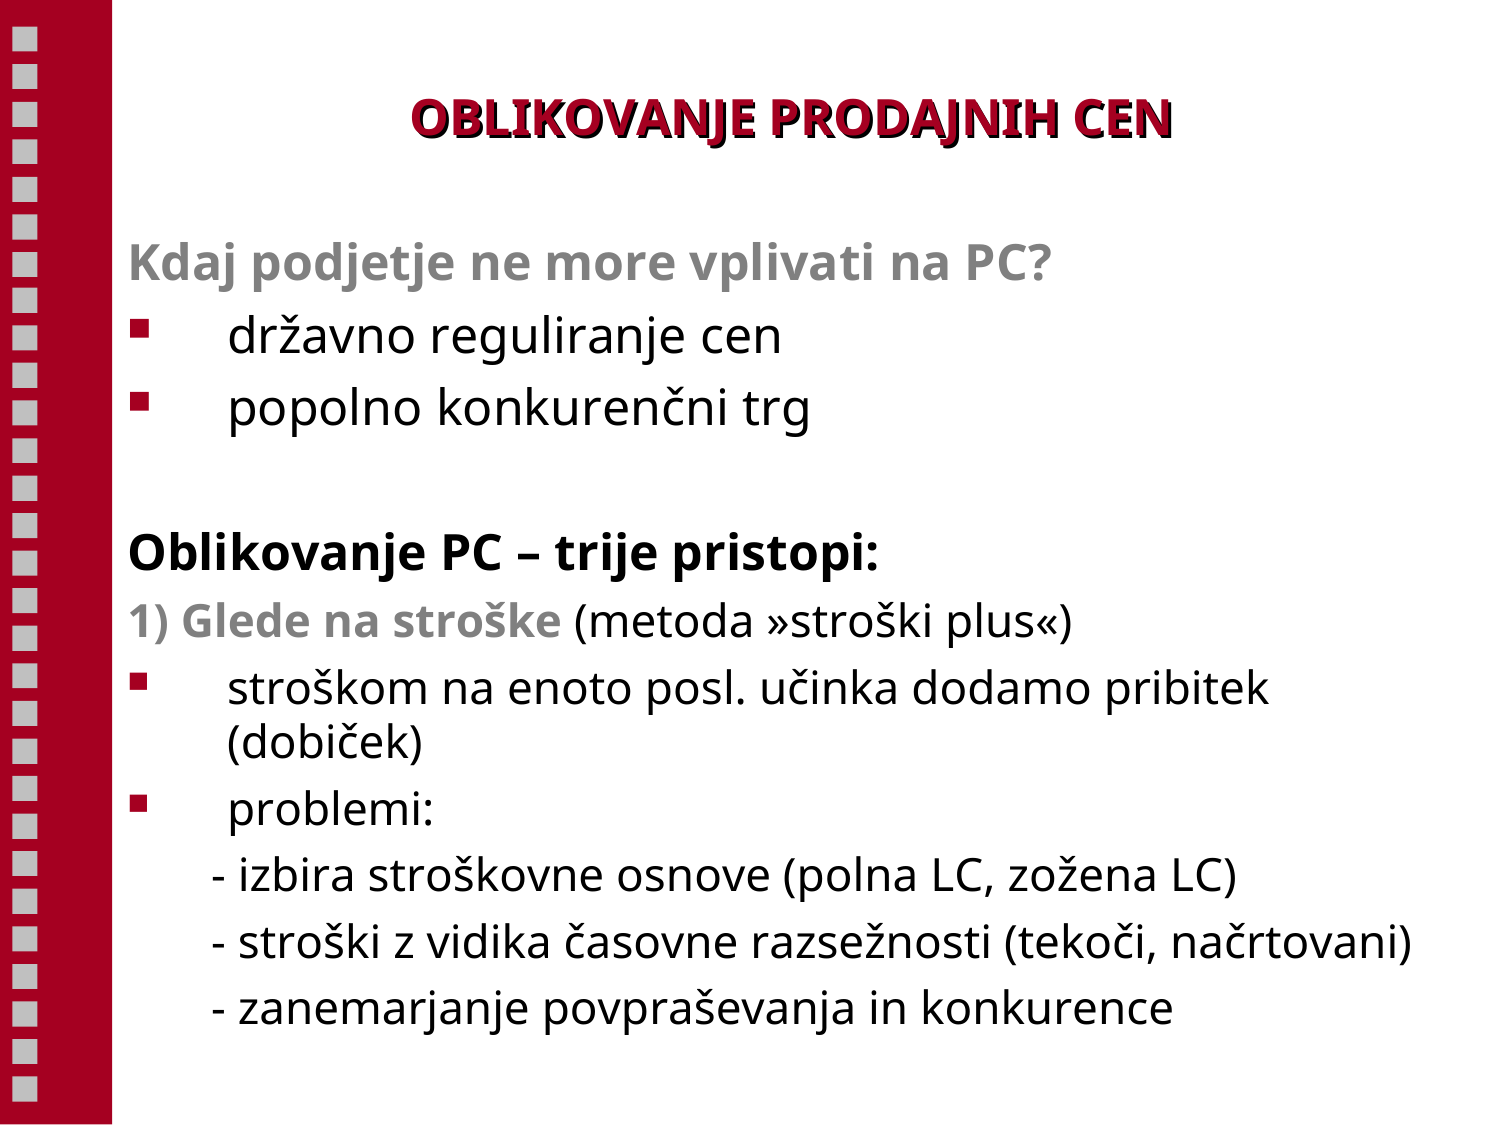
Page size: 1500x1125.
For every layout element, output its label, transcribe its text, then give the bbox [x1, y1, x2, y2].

list OBLIKOVANJE PRODAJNIH CEN Kdaj podjetje ne more vplivati na PC? državno reguliranje cen popolno konkurenčni trg Oblikovanje PC – trije pristopi: 1) Glede na stroške (metoda »stroški plus«) stroškom na enoto posl. učinka dodamo pribitek (dobiček) problemi: - izbira stroškovne osnove (polna LC, zožena LC) - stroški z vidika časovne razsežnosti (tekoči, načrtovani) - zanemarjanje povpraševanja in konkurence [112, 78, 1471, 1063]
